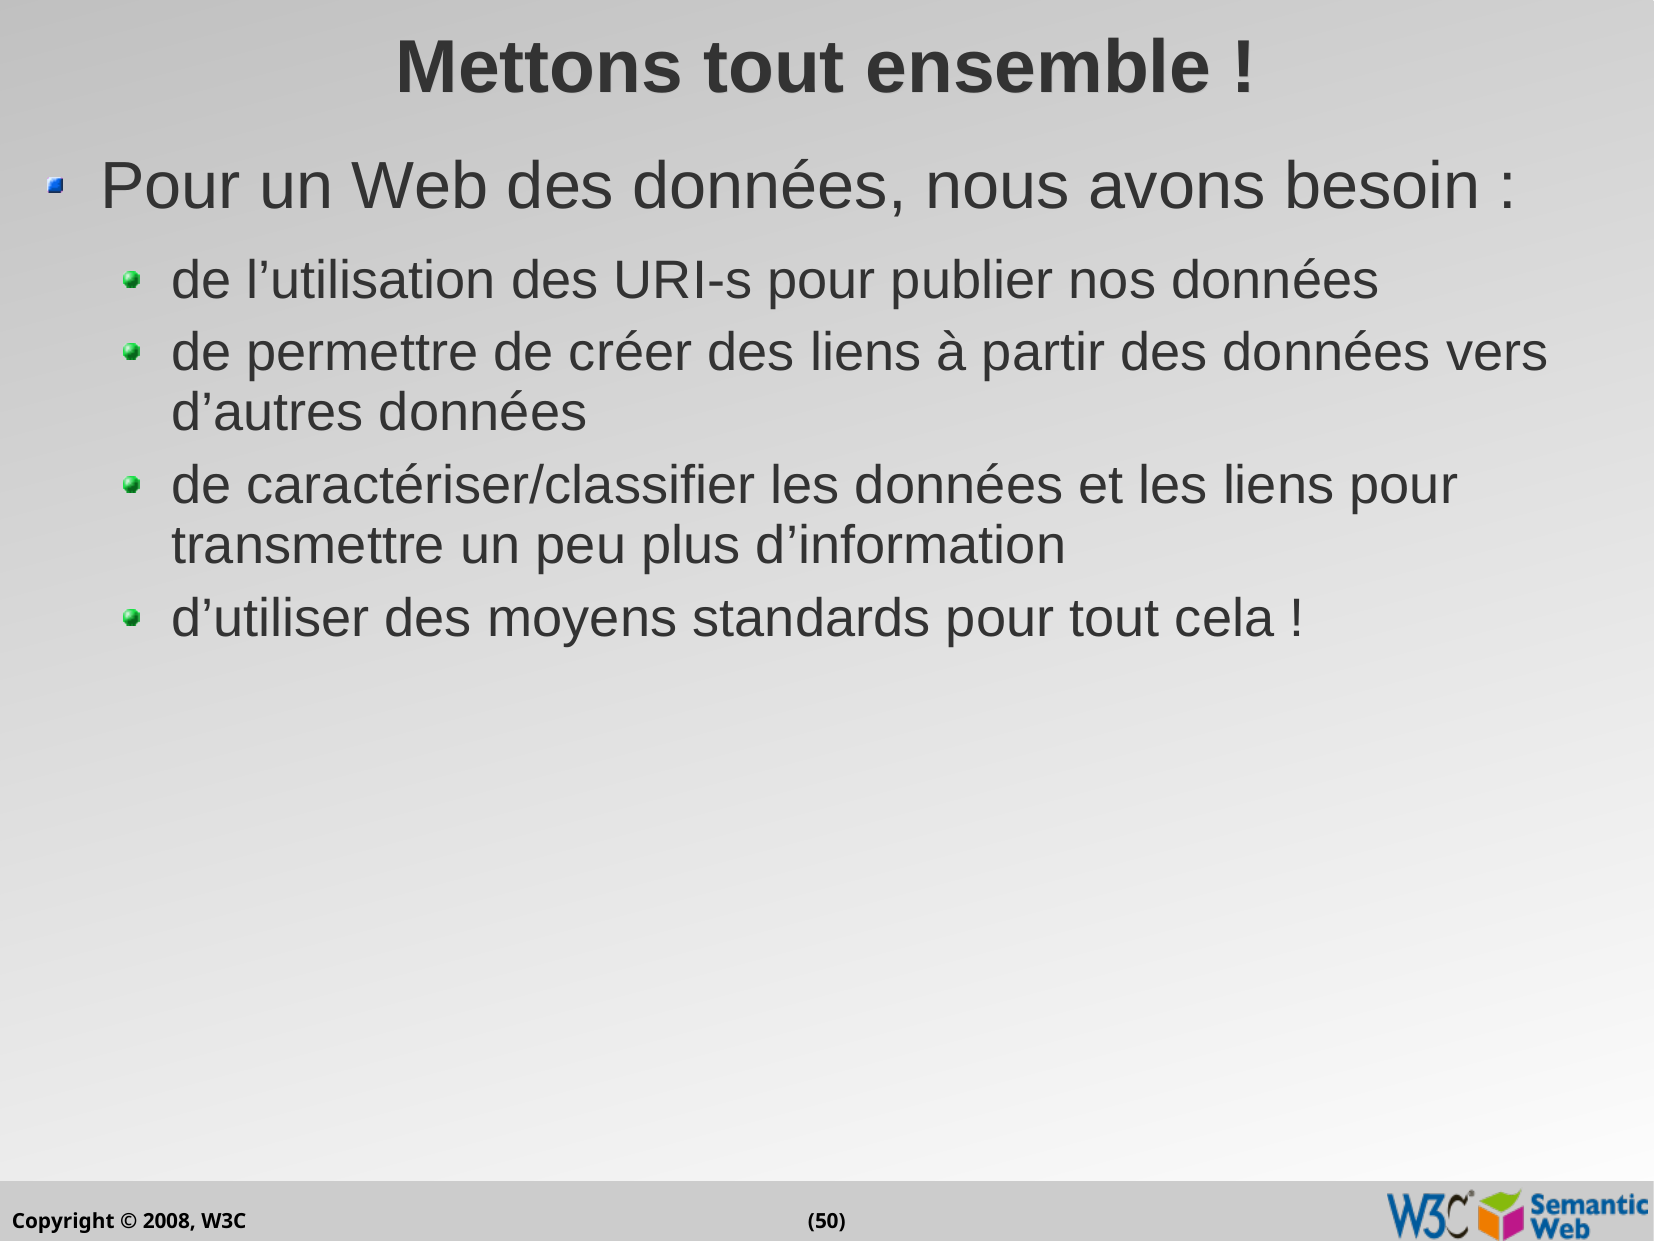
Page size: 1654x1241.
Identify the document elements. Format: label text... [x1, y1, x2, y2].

list Pour un Web des données, nous avons besoin : de l’utilisation des URI-s pour publier nos données de permettre de créer des liens à partir des données vers d’autres données de caractériser/classifier les données et les liens pour transmettre un peu plus d’information d’utiliser des moyens standards pour tout cela ! [29, 147, 1624, 1134]
title Mettons tout ensemble ! [0, 5, 1654, 125]
picture [1387, 1187, 1648, 1241]
